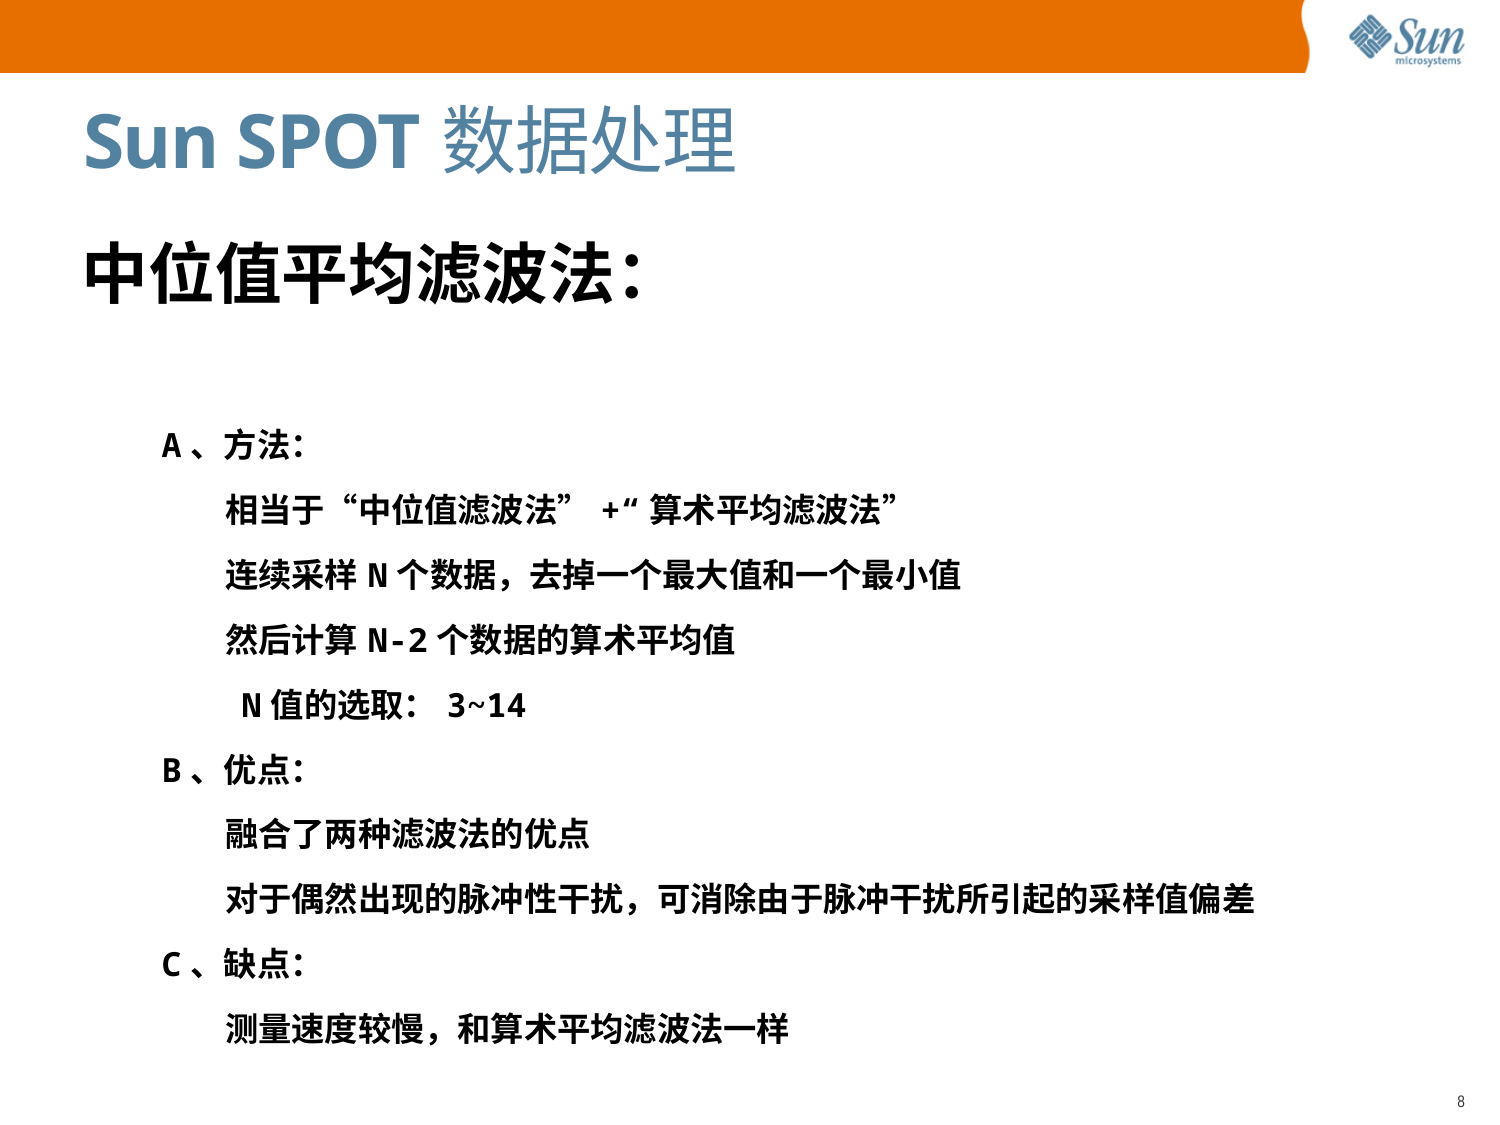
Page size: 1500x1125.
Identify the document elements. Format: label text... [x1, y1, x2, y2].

title Sun SPOT数据处理 [83, 94, 1446, 199]
text_box 中位值平均滤波法： A、方法： 相当于“中位值滤波法”+“算术平均滤波法” 连续采样N个数据，去掉一个最大值和一个最小值 然后计算N-2个数据的算术平均值 N值的选取：3~14 B、优点： 融合了两种滤波法的优点 对于偶然出现的脉冲性干扰，可消除由于脉冲干扰所引起的采样值偏差 C、缺点： 测量速度较慢，和算术平均滤波法一样 [46, 220, 1449, 976]
picture [0, 0, 1500, 73]
